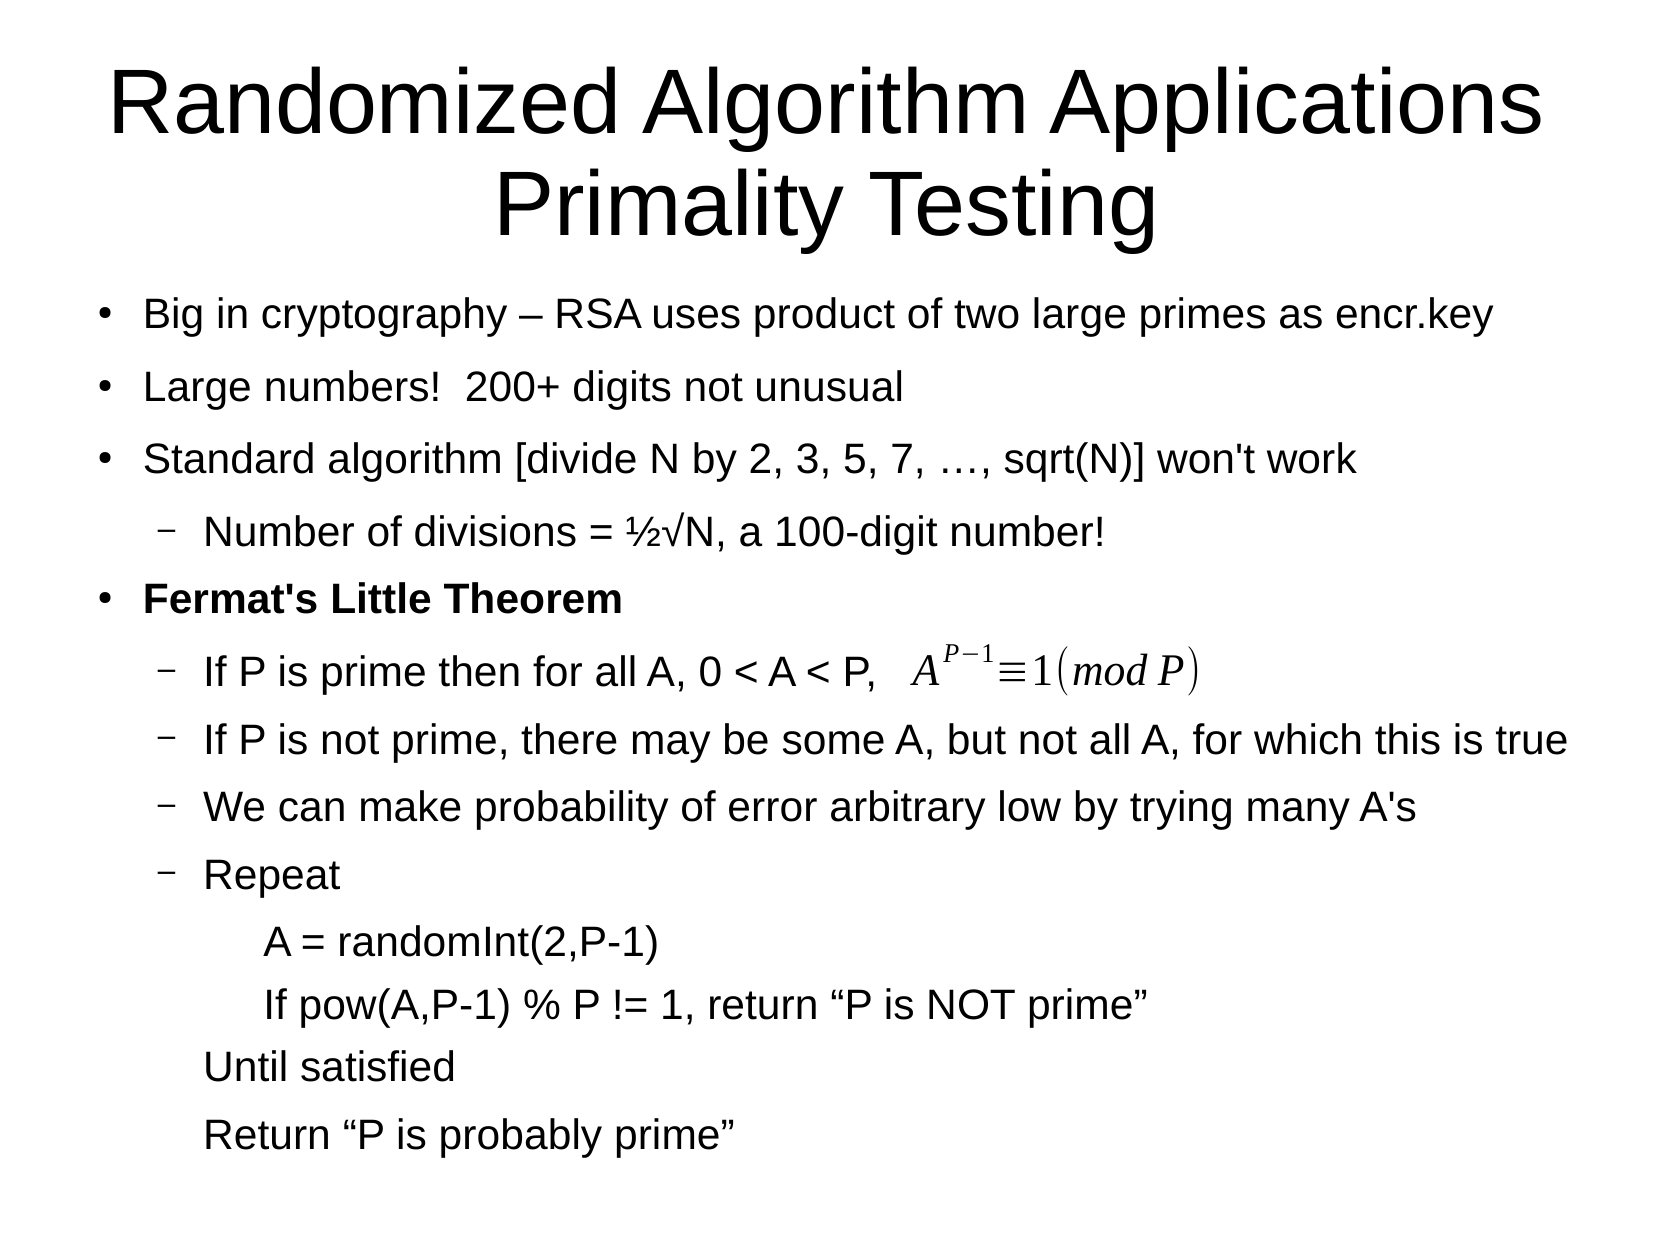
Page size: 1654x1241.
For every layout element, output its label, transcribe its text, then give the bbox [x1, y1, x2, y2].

title Randomized Algorithm Applications Primality Testing [82, 49, 1571, 257]
list Big in cryptography – RSA uses product of two large primes as encr.key Large numbers! 200+ digits not unusual Standard algorithm [divide N by 2, 3, 5, 7, …, sqrt(N)] won't work Number of divisions = ½√N, a 100-digit number! Fermat's Little Theorem If P is prime then for all A, 0 < A < P, If P is not prime, there may be some A, but not all A, for which this is true We can make probability of error arbitrary low by trying many A's Repeat A = randomInt(2,P-1) If pow(A,P-1) % P != 1, return “P is NOT prime” Until satisfied Return “P is probably prime” [82, 290, 1571, 1191]
chart [898, 638, 1212, 699]
